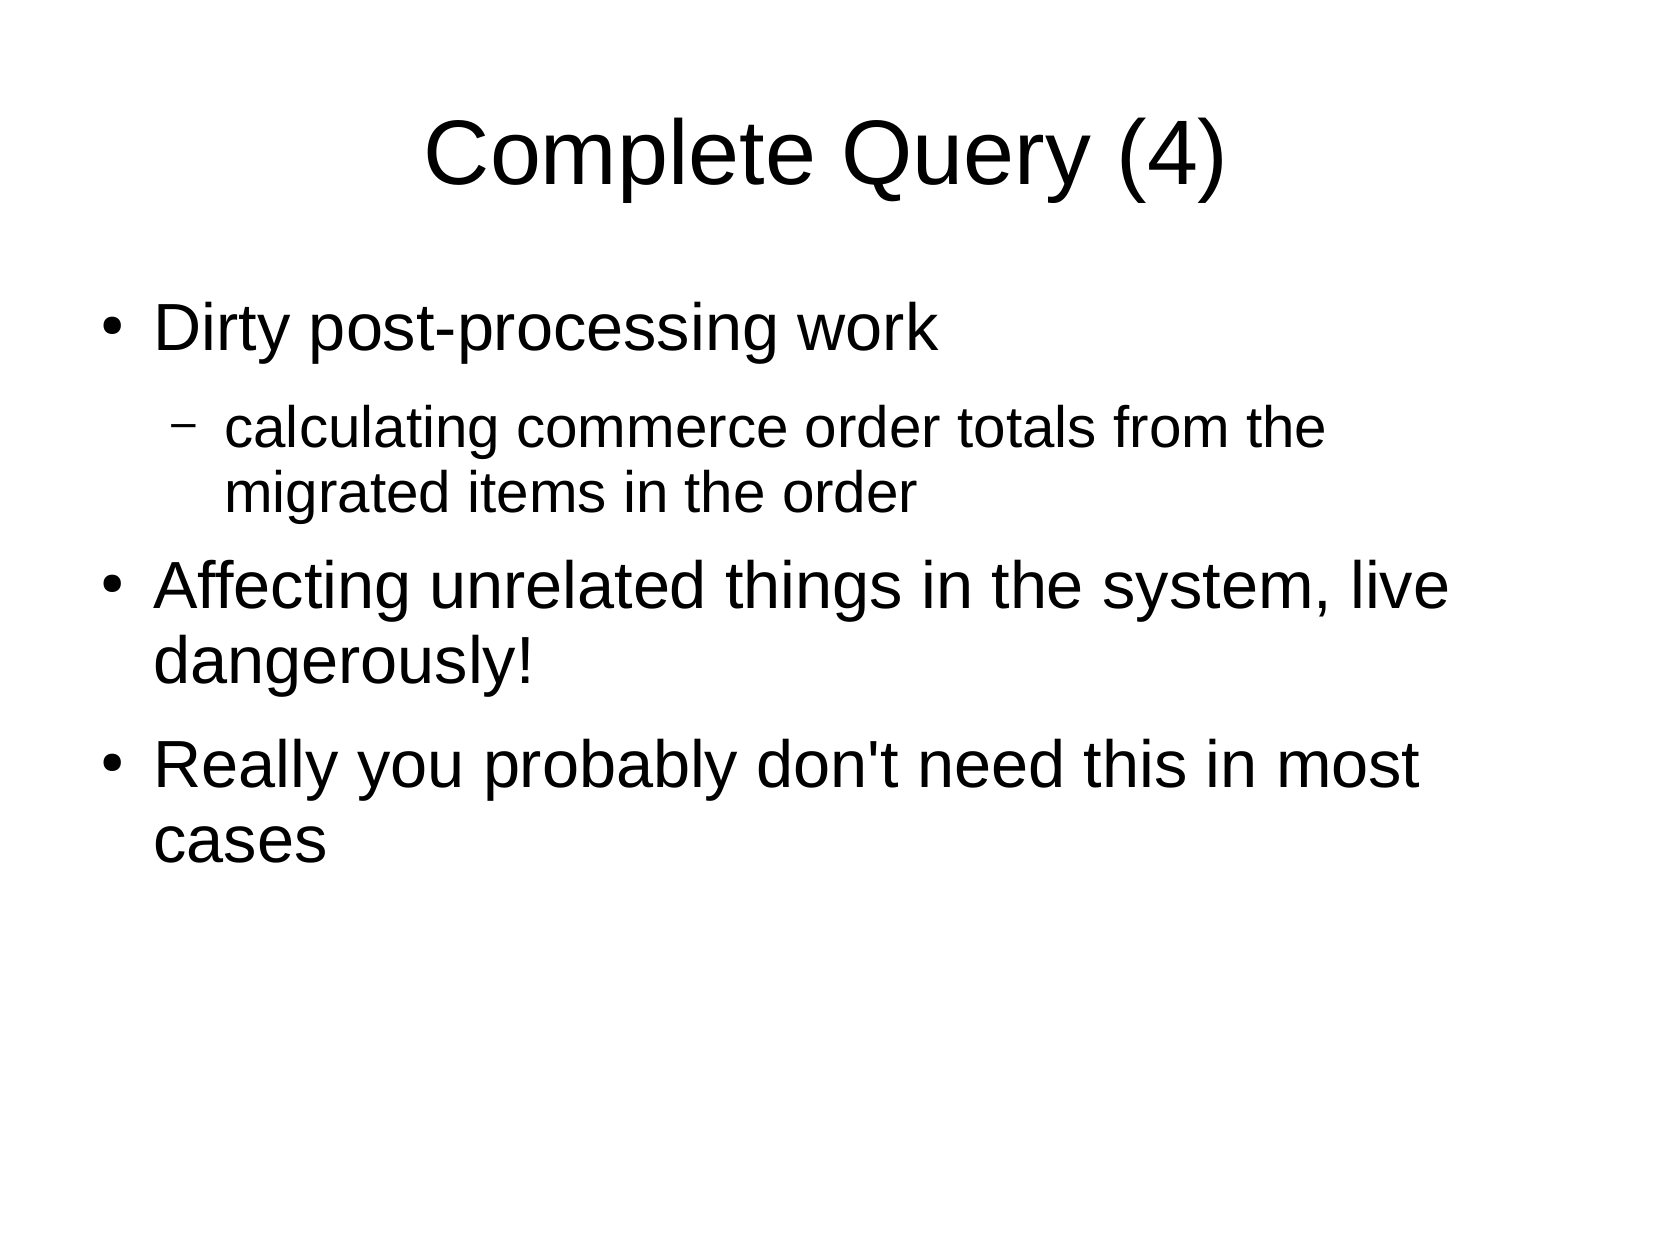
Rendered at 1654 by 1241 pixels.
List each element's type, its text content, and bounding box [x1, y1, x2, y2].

title Complete Query (4) [82, 49, 1571, 257]
list Dirty post-processing work calculating commerce order totals from the migrated items in the order Affecting unrelated things in the system, live dangerously! Really you probably don't need this in most cases [82, 290, 1538, 1010]
